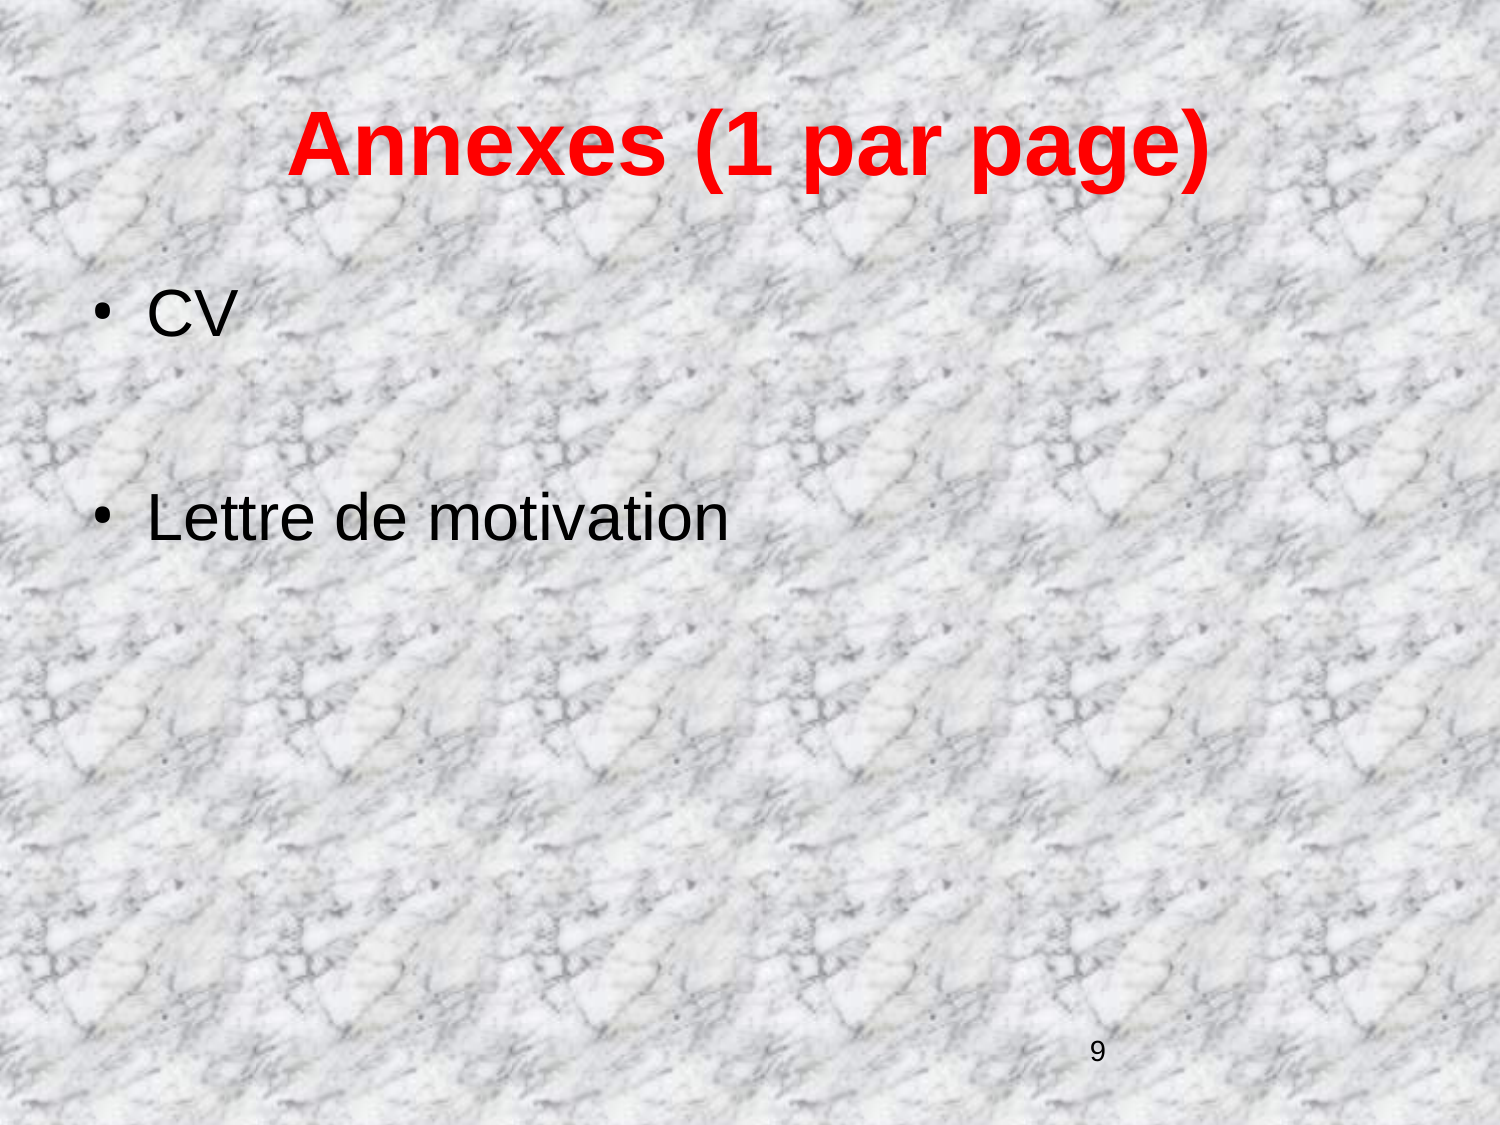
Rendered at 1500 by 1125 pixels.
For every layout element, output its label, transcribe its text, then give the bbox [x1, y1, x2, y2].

title Annexes (1 par page) [75, 45, 1426, 233]
text_box <numéro> [1074, 1024, 1426, 1103]
picture [0, 0, 1500, 1125]
text_box CV Lettre de motivation [75, 262, 1426, 1106]
